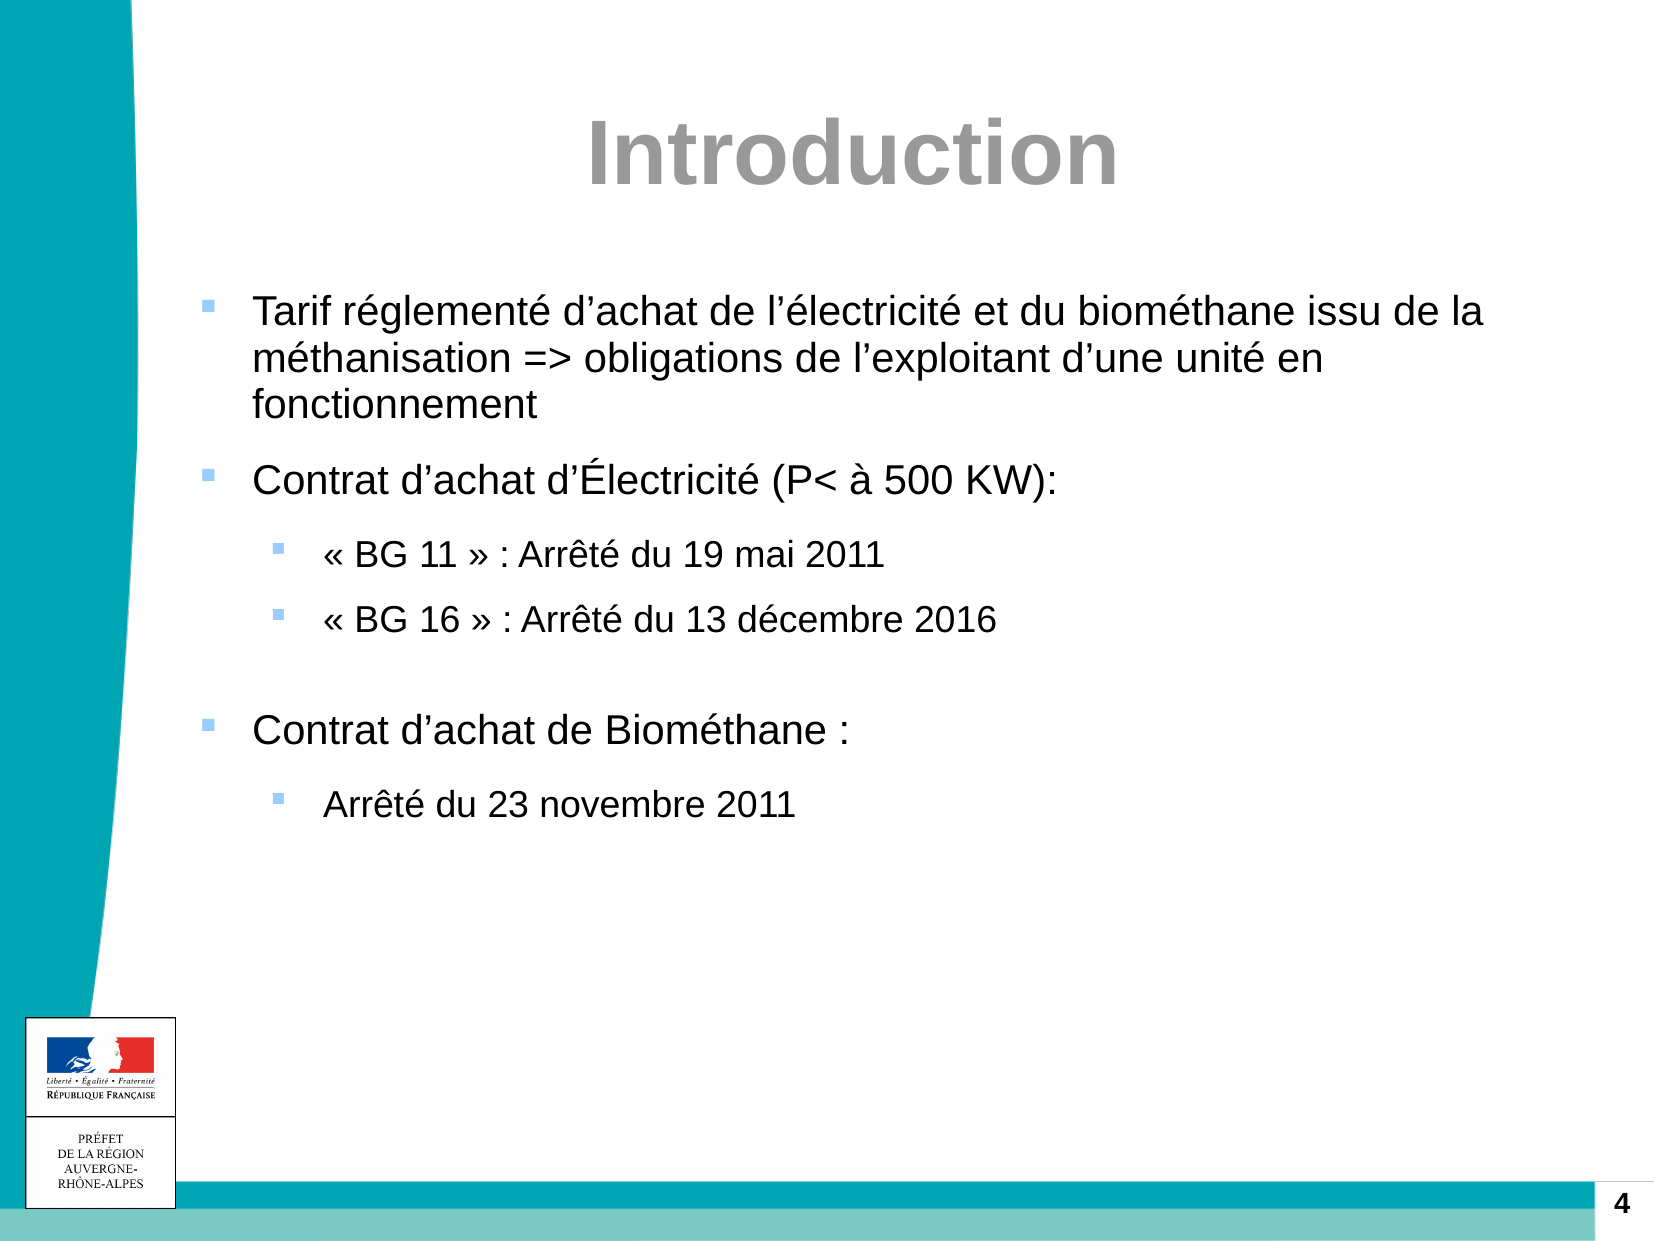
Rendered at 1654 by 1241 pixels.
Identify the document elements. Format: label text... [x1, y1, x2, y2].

list Tarif réglementé d’achat de l’électricité et du biométhane issu de la méthanisation => obligations de l’exploitant d’une unité en fonctionnement Contrat d’achat d’Électricité (P< à 500 KW): « BG 11 » : Arrêté du 19 mai 2011 « BG 16 » : Arrêté du 13 décembre 2016 Contrat d’achat de Biométhane : Arrêté du 23 novembre 2011 [181, 288, 1511, 1107]
picture [0, 0, 1654, 1241]
title Introduction [136, 56, 1571, 250]
